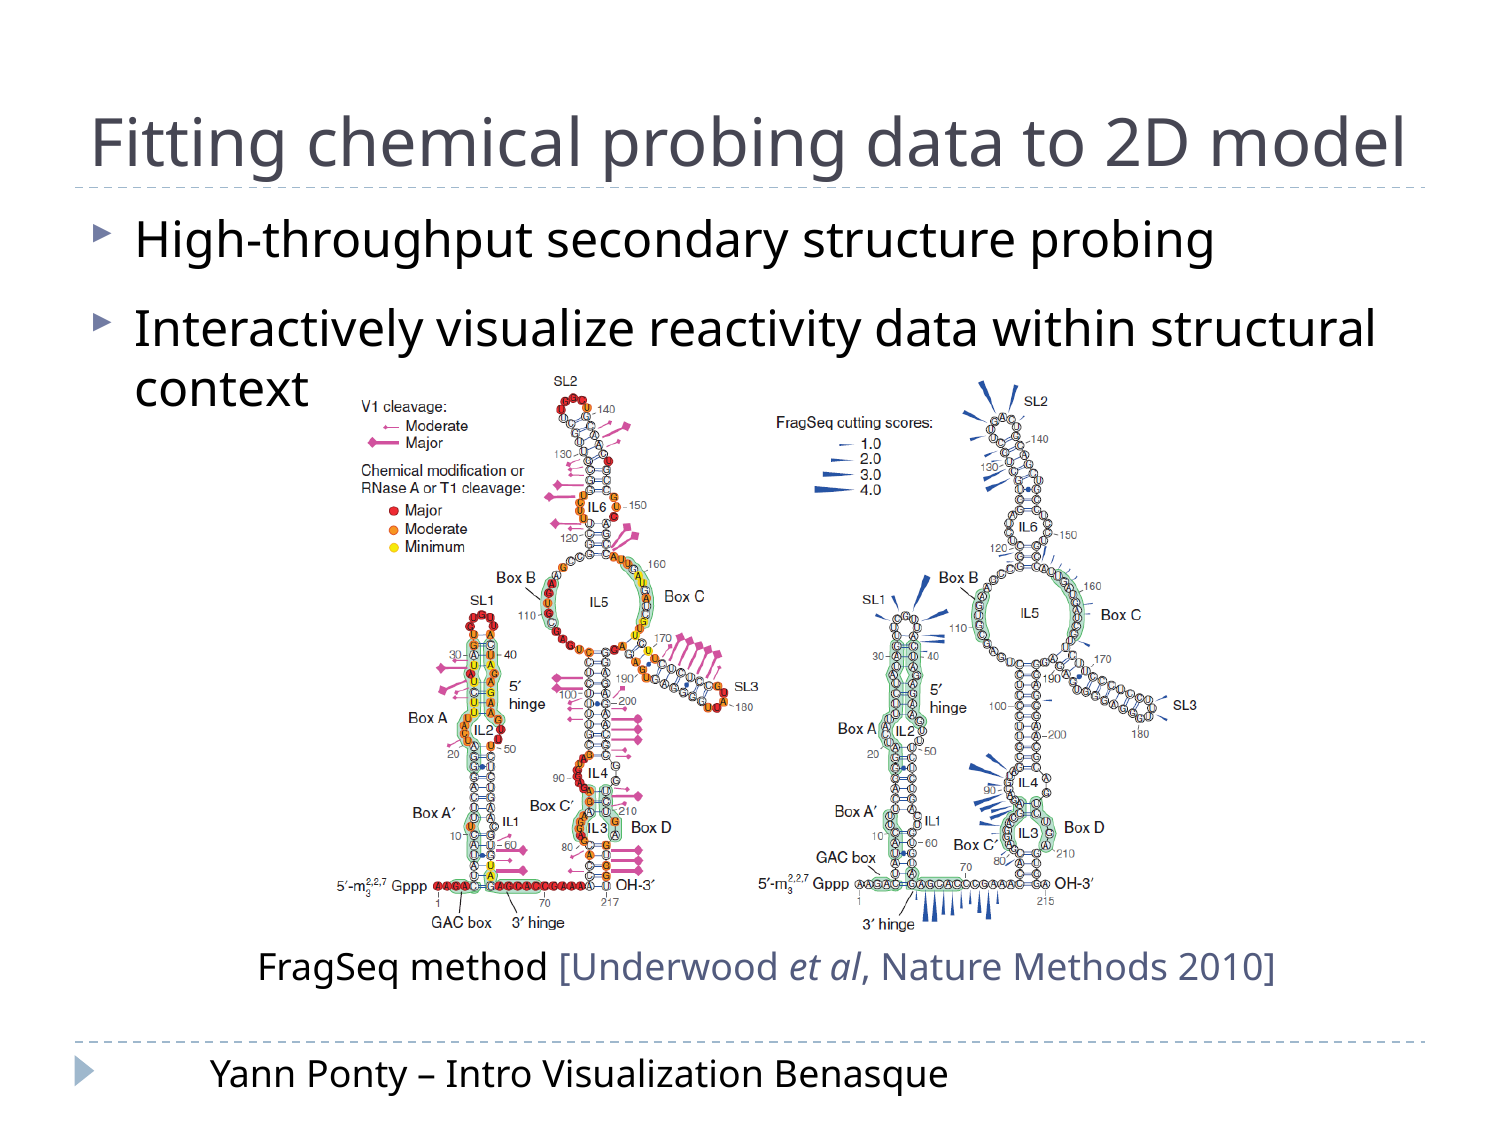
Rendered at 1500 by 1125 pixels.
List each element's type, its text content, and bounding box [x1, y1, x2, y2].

text_box FragSeq method [Underwood et al, Nature Methods 2010] [242, 935, 1292, 1086]
title Fitting chemical probing data to 2D model [75, 24, 1425, 188]
picture [300, 425, 1209, 935]
list High-throughput secondary structure probing Interactively visualize reactivity data within structural context [75, 200, 1425, 425]
